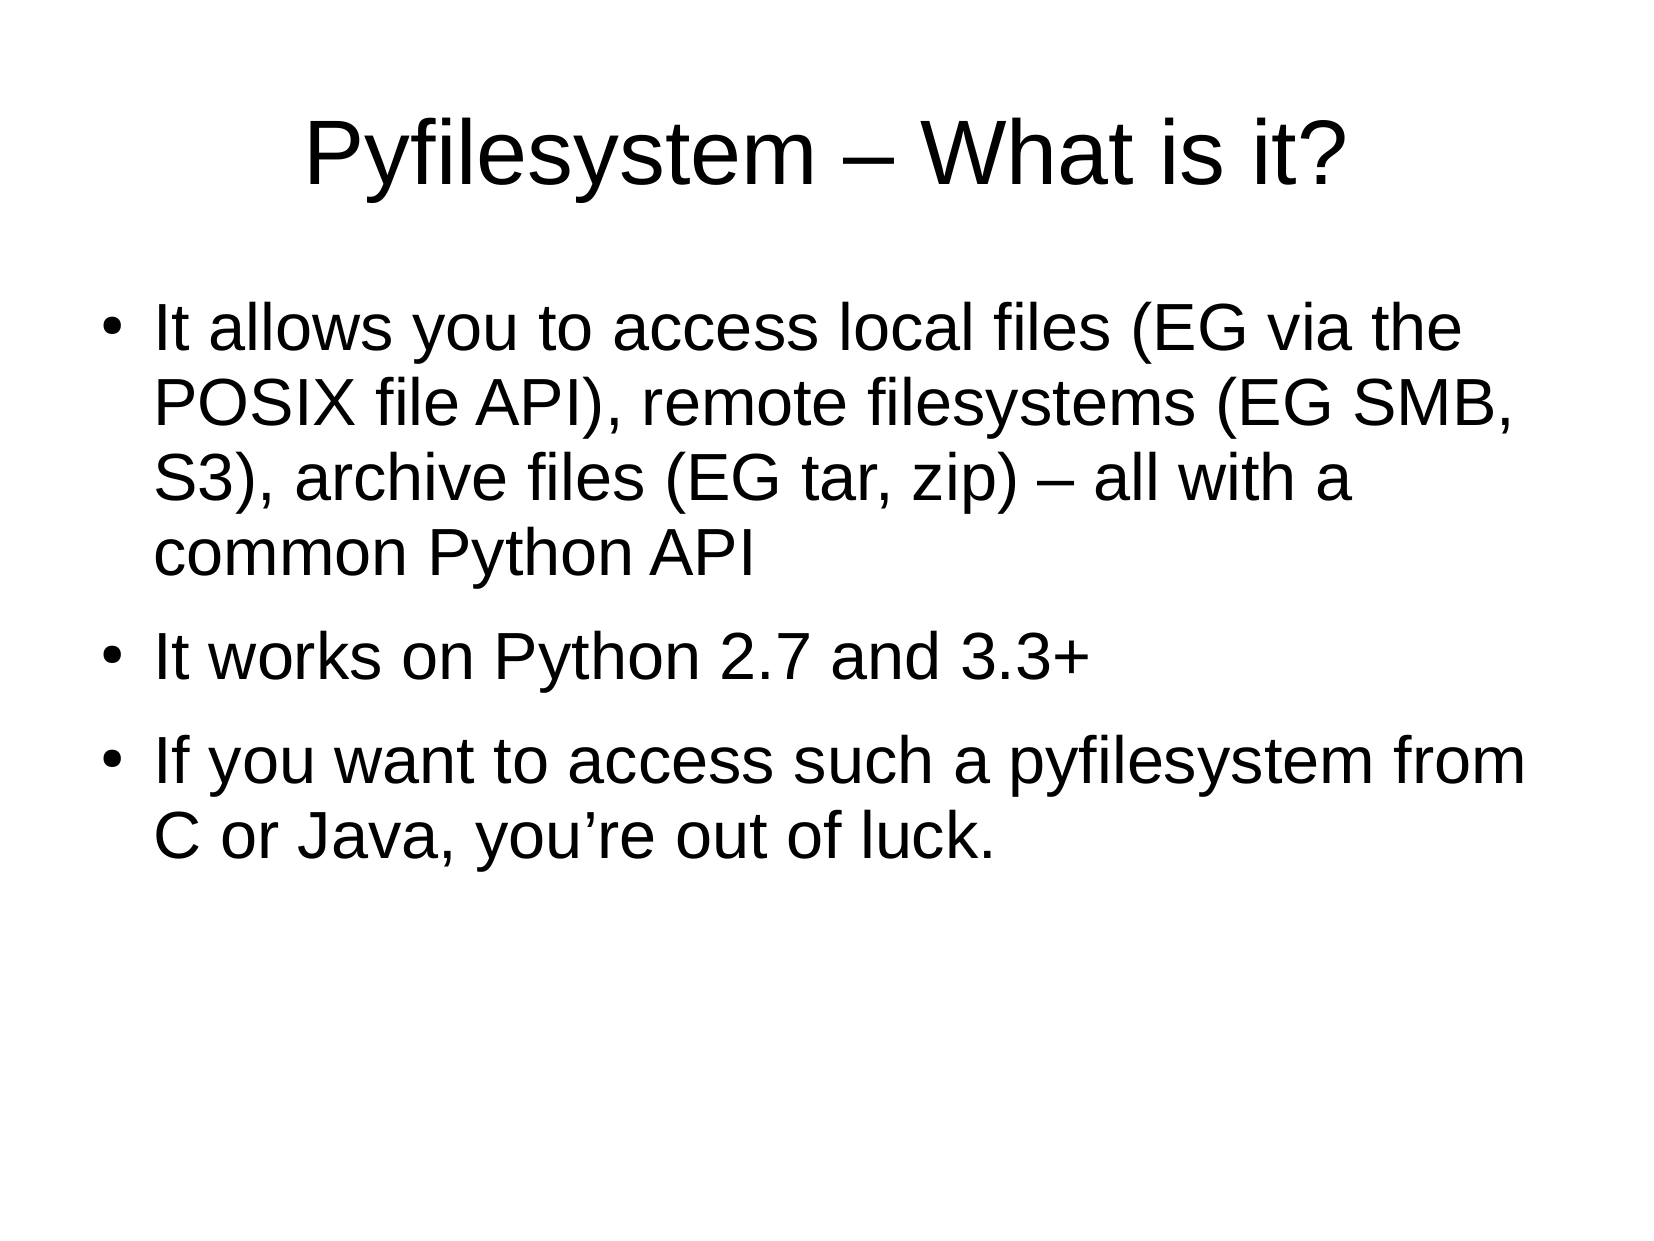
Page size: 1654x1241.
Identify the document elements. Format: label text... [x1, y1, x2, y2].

list It allows you to access local files (EG via the POSIX file API), remote filesystems (EG SMB, S3), archive files (EG tar, zip) – all with a common Python API It works on Python 2.7 and 3.3+ If you want to access such a pyfilesystem from C or Java, you’re out of luck. [82, 290, 1571, 1010]
title Pyfilesystem – What is it? [82, 49, 1571, 257]
